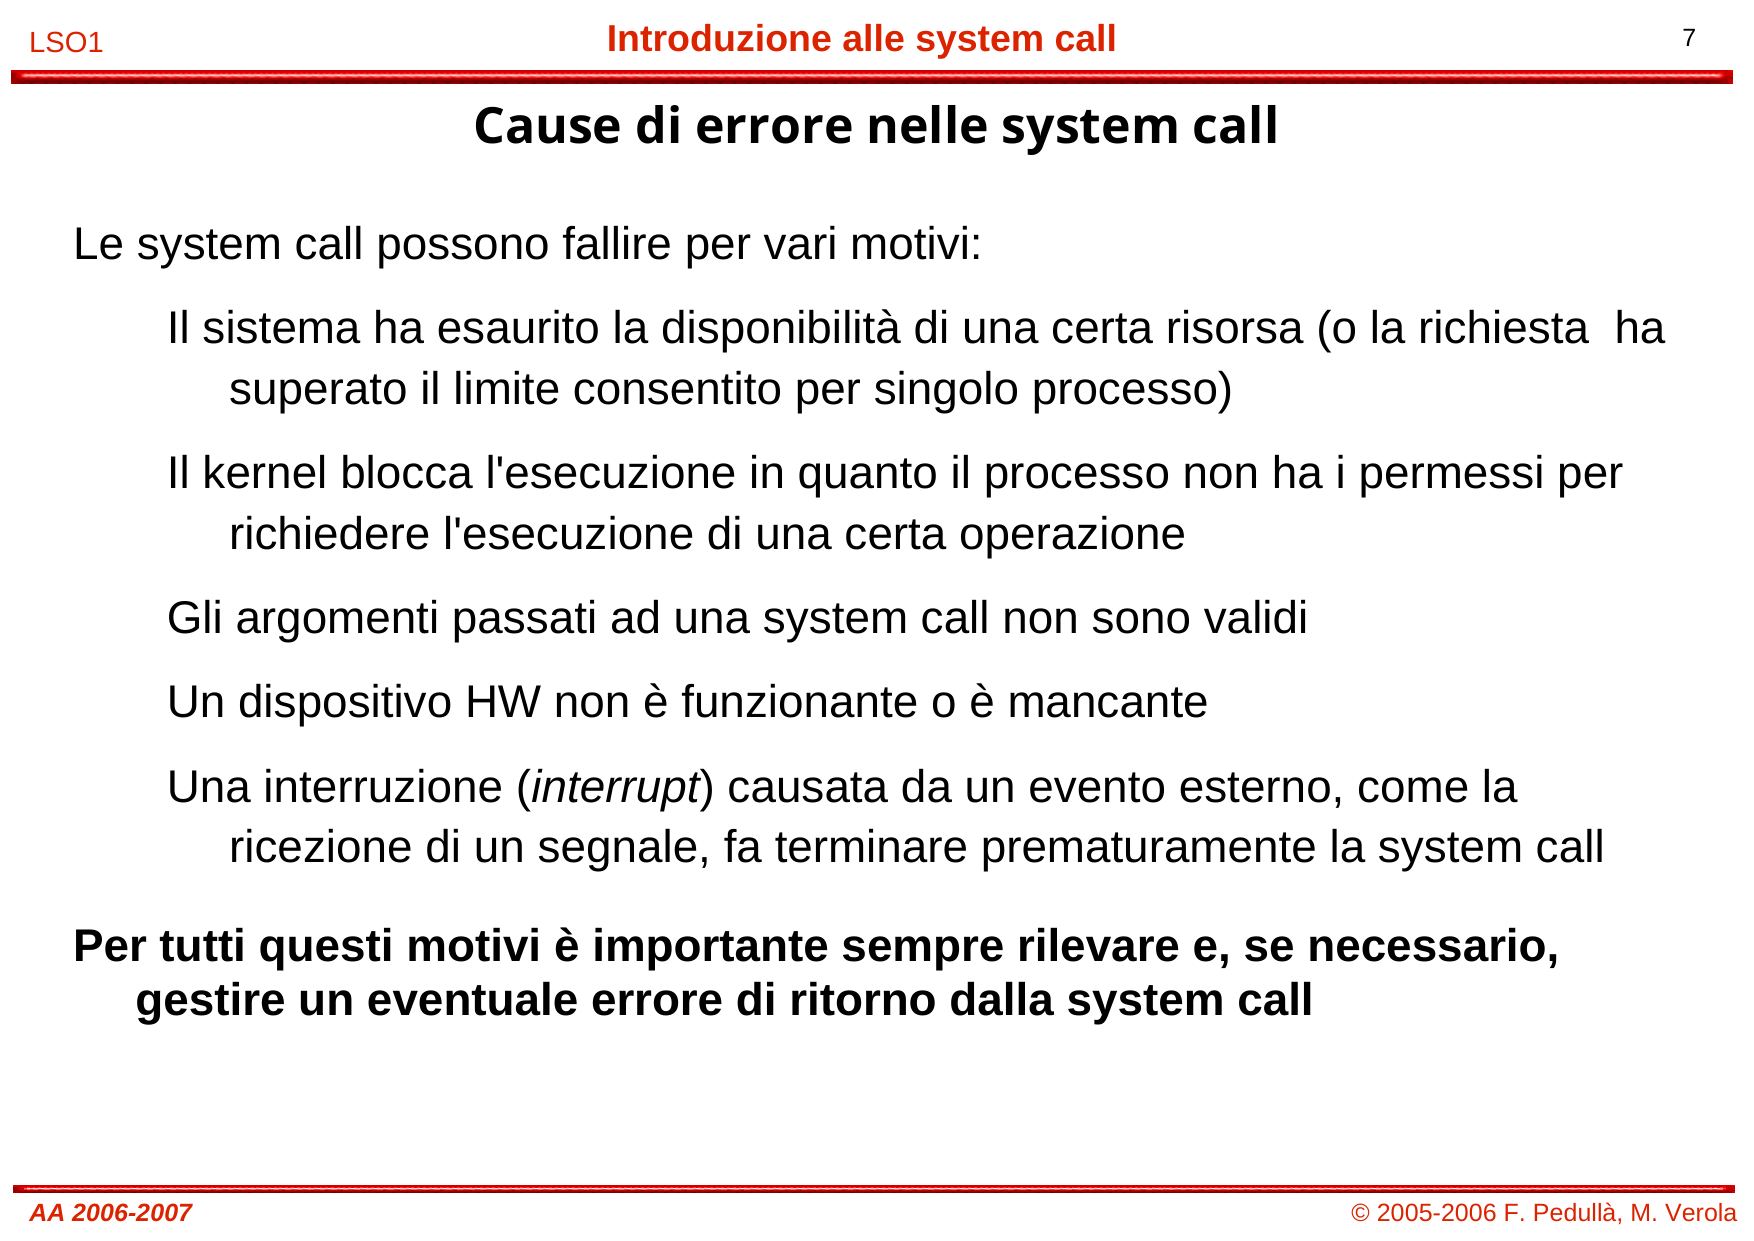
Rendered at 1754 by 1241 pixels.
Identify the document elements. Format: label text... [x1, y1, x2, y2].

list Le system call possono fallire per vari motivi: Il sistema ha esaurito la disponibilità di una certa risorsa (o la richiesta ha superato il limite consentito per singolo processo) Il kernel blocca l'esecuzione in quanto il processo non ha i permessi per richiedere l'esecuzione di una certa operazione Gli argomenti passati ad una system call non sono validi Un dispositivo HW non è funzionante o è mancante Una interruzione (interrupt) causata da un evento esterno, come la ricezione di un segnale, fa terminare prematuramente la system call Per tutti questi motivi è importante sempre rilevare e, se necessario, gestire un eventuale errore di ritorno dalla system call [58, 206, 1696, 1143]
title Cause di errore nelle system call [410, 78, 1343, 174]
picture [13, 1185, 1735, 1193]
picture [11, 70, 1733, 84]
